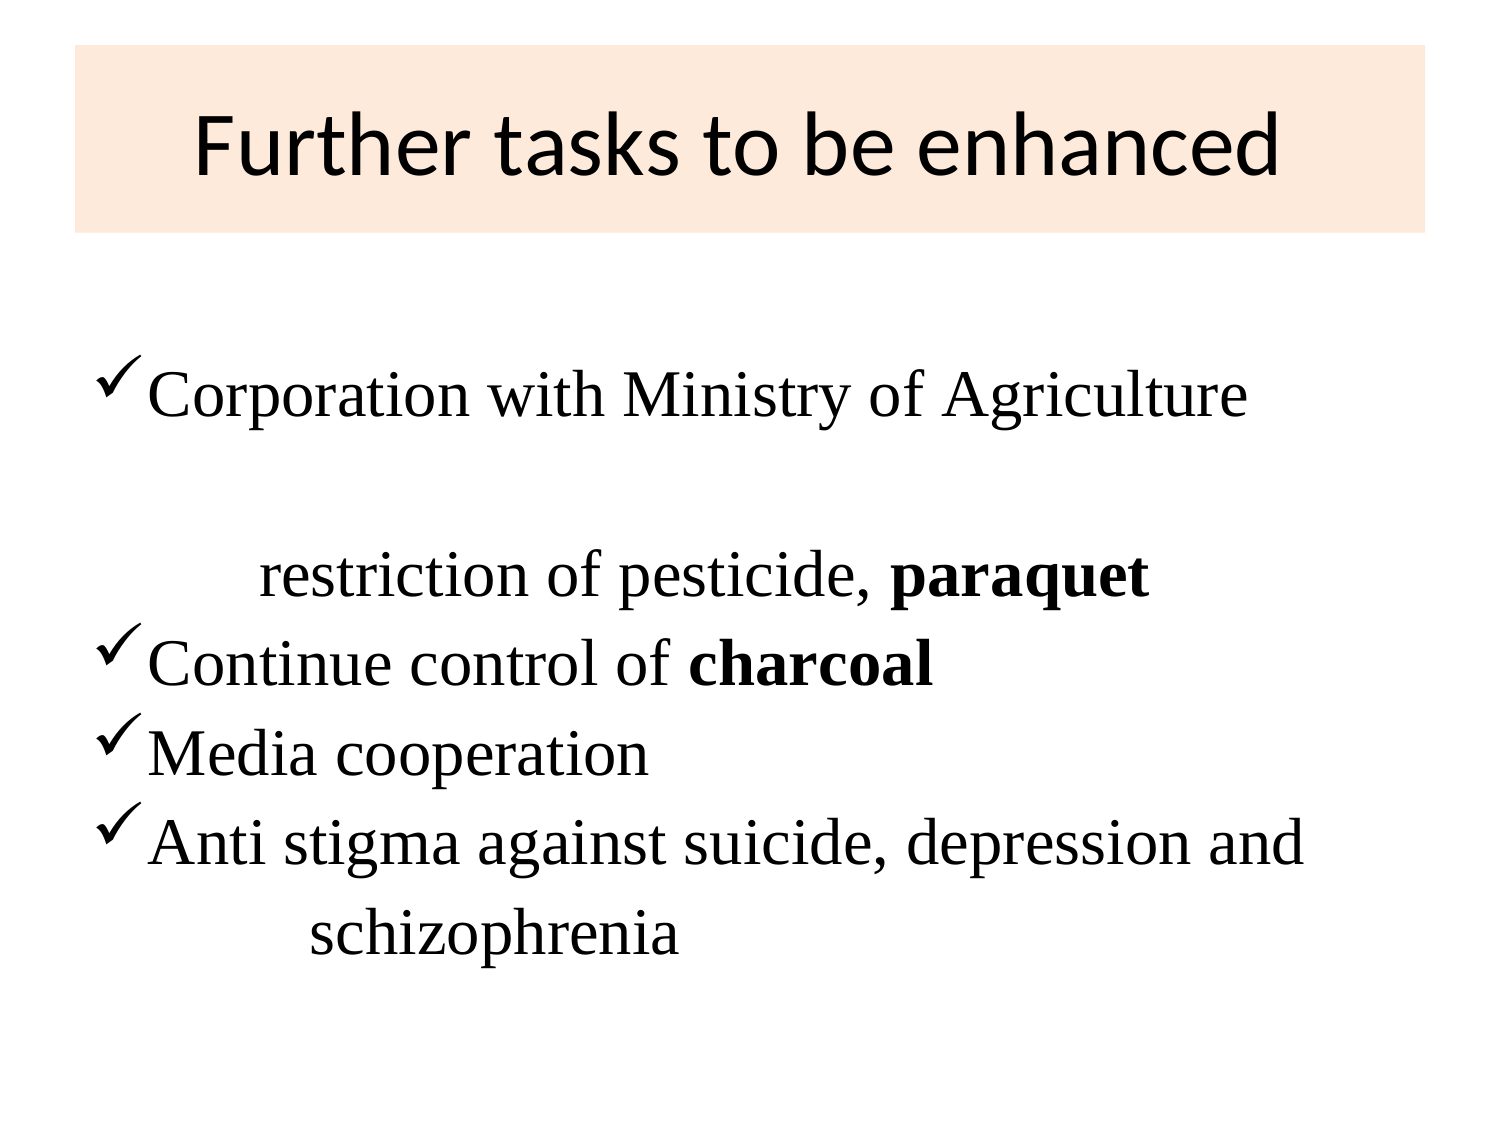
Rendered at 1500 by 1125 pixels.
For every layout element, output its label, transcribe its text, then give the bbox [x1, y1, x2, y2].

title Further tasks to be enhanced [75, 45, 1426, 233]
list Corporation with Ministry of Agriculture restriction of pesticide, paraquet Continue control of charcoal Media cooperation Anti stigma against suicide, depression and schizophrenia [76, 243, 1471, 986]
